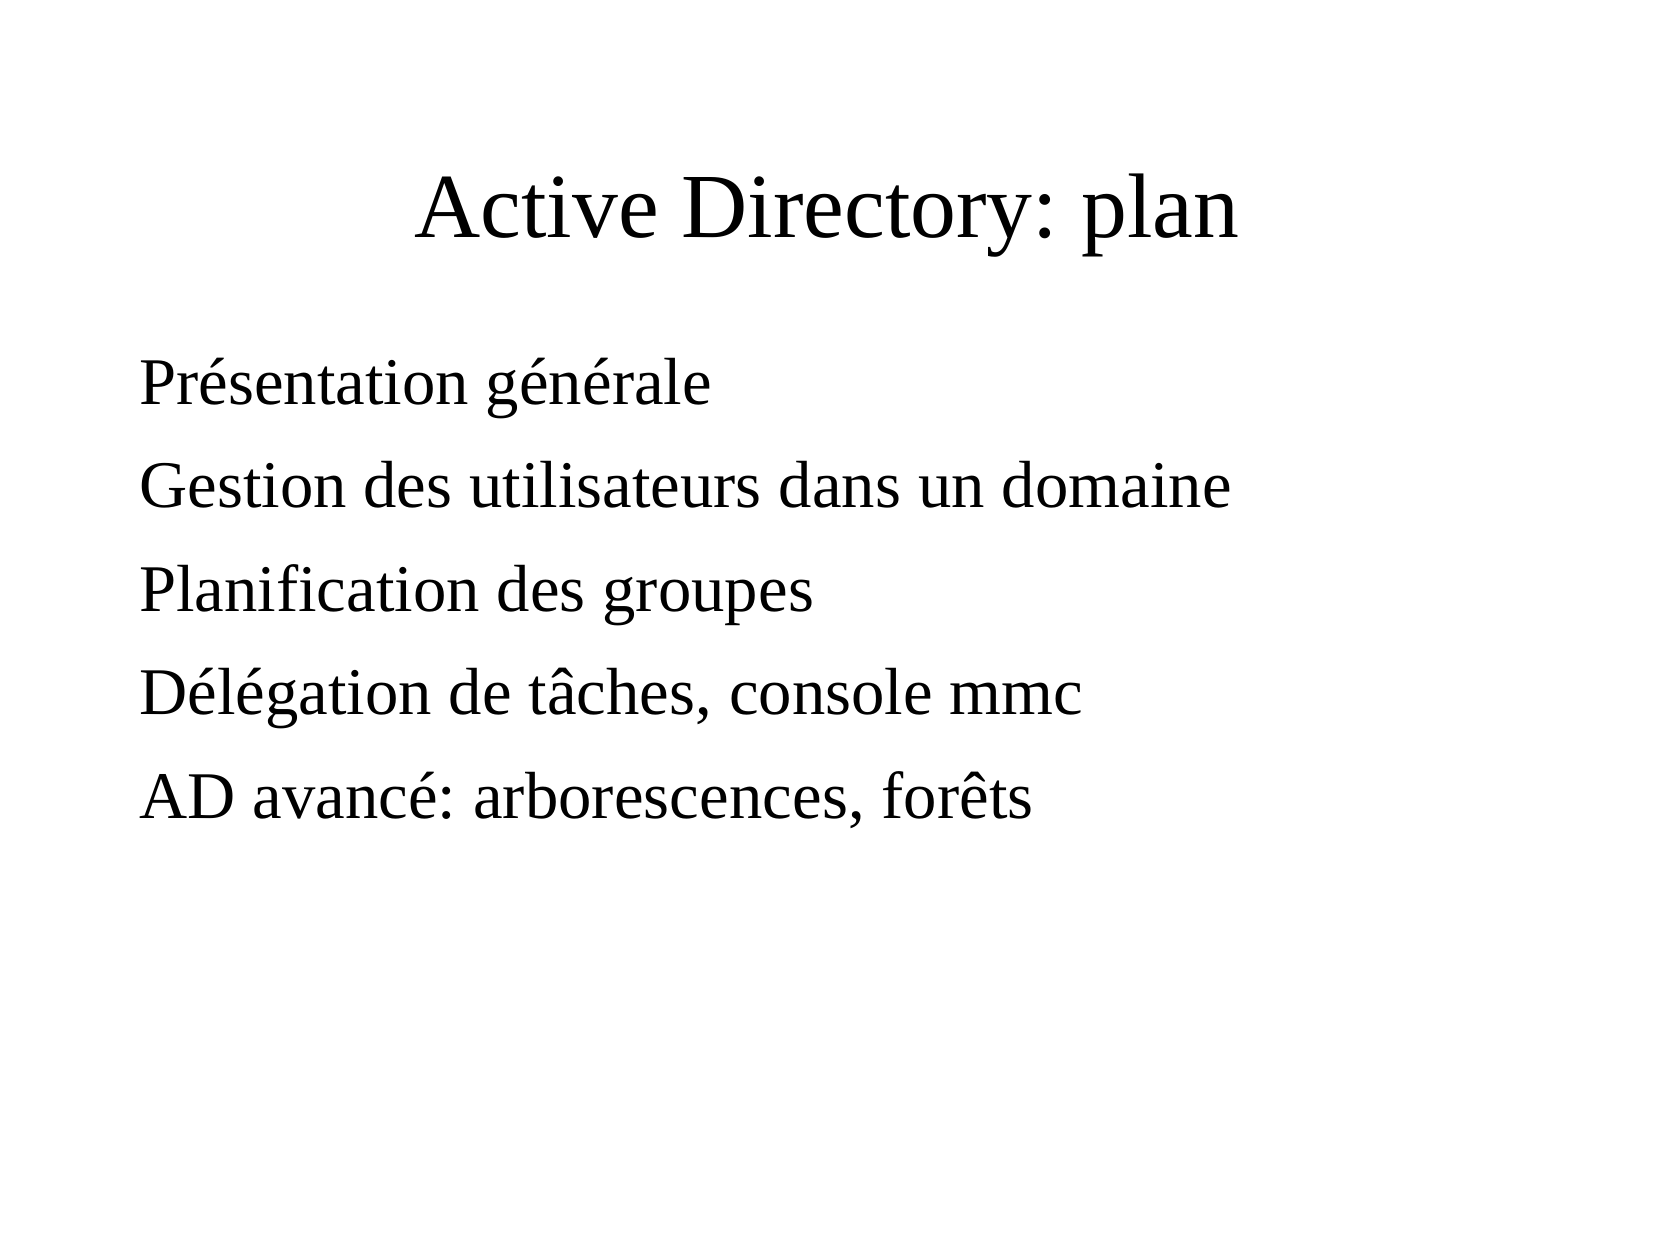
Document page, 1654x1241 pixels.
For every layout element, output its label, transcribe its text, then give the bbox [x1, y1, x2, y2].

title Active Directory: plan [121, 102, 1534, 311]
list Présentation générale Gestion des utilisateurs dans un domaine Planification des groupes Délégation de tâches, console mmc AD avancé: arborescences, forêts [121, 344, 1534, 1127]
